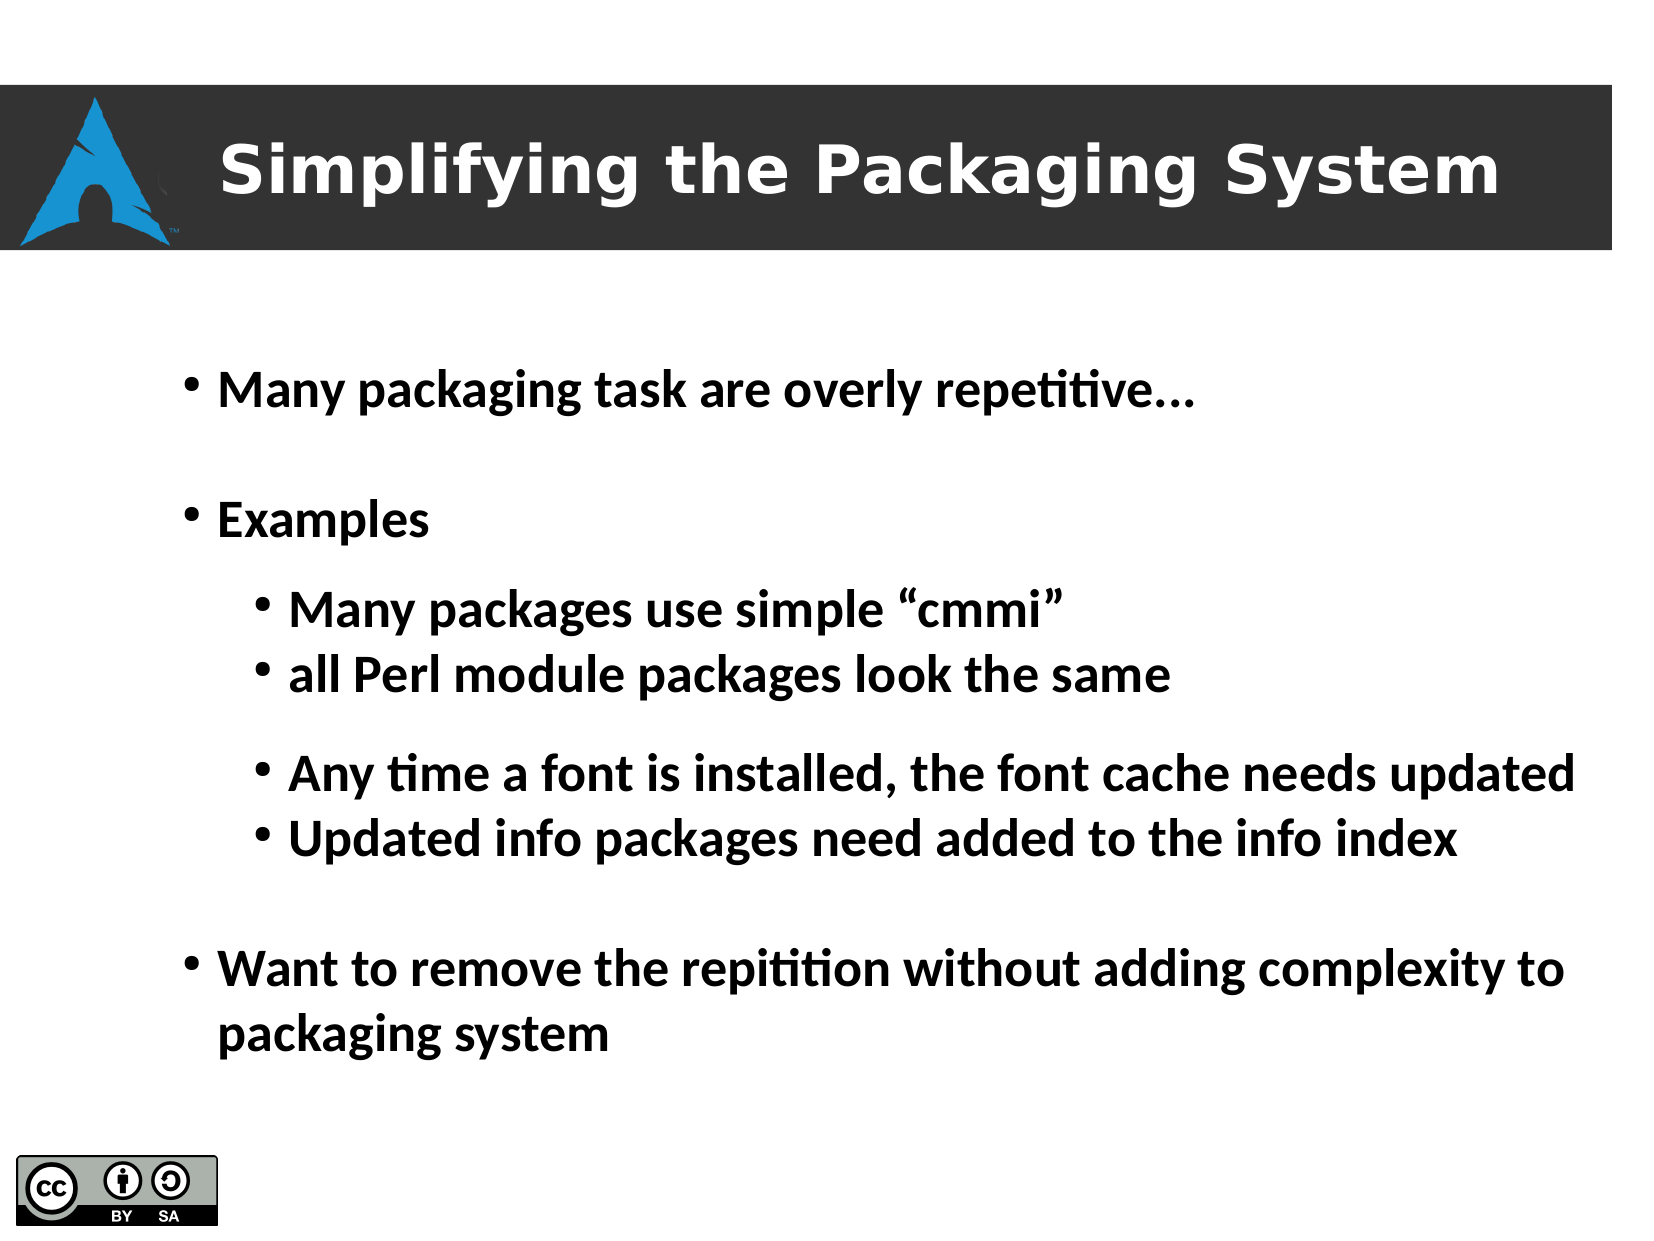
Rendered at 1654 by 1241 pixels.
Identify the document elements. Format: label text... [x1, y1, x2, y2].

picture [0, 81, 188, 260]
text_box Simplifying the Packaging System [188, 84, 1612, 250]
text_box Many packaging task are overly repetitive... Examples Many packages use simple “cmmi” all Perl module packages look the same Any time a font is installed, the font cache needs updated Updated info packages need added to the info index Want to remove the repitition without adding complexity to packaging system [167, 345, 1612, 1134]
picture [16, 1155, 218, 1227]
